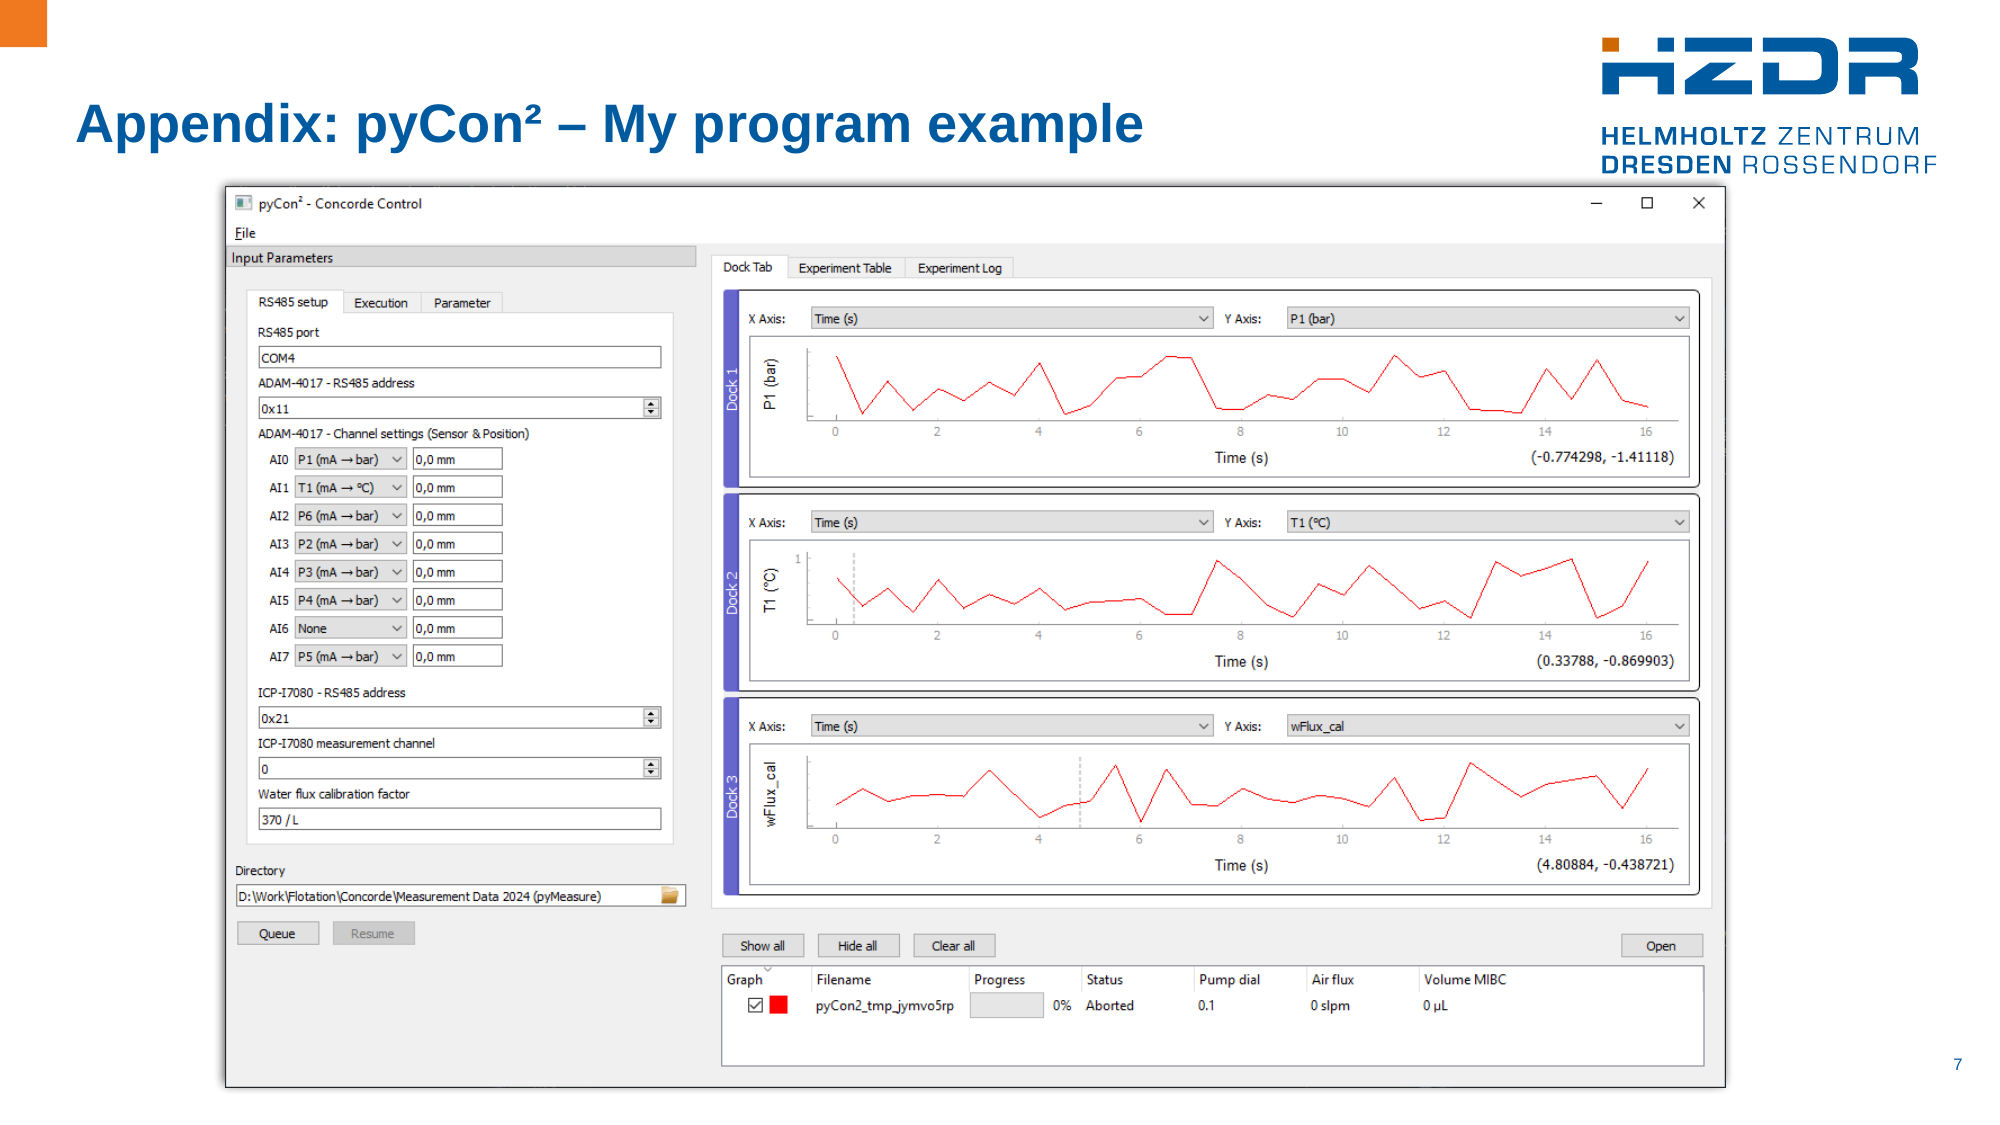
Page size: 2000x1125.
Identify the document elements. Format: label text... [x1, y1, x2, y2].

picture [225, 186, 1726, 1088]
title Appendix: pyCon² – My program example [75, 52, 1875, 195]
